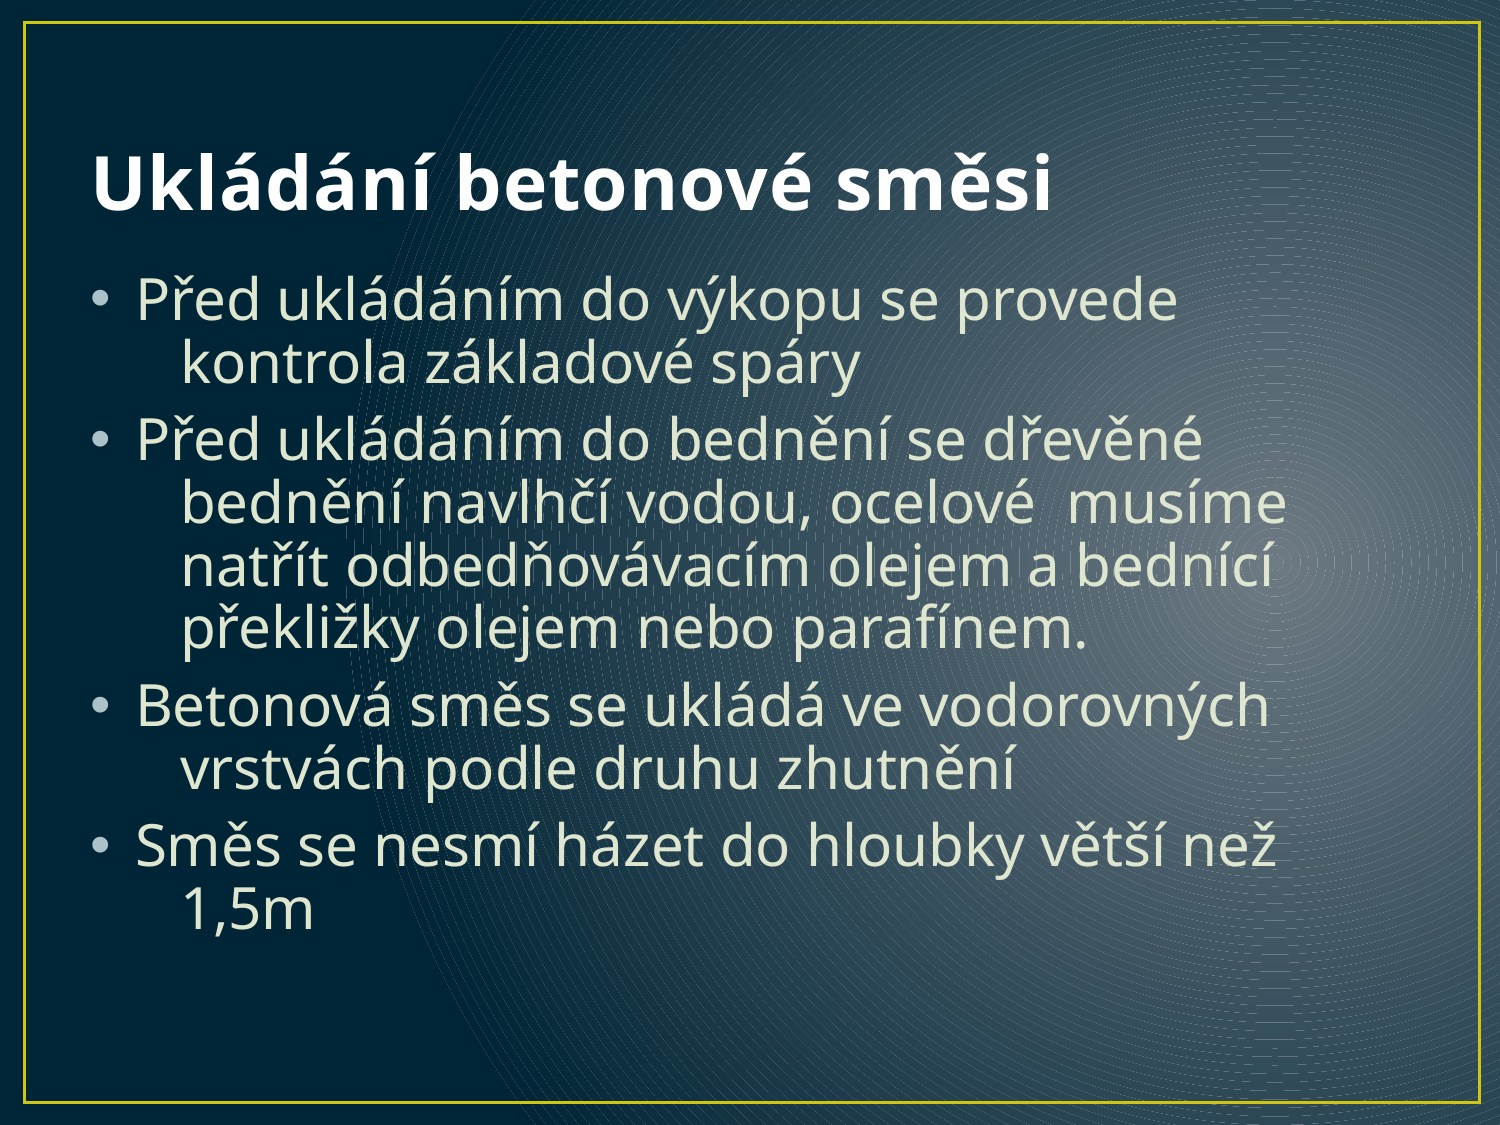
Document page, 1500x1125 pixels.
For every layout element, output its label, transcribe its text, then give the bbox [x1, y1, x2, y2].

title Ukládání betonové směsi [75, 45, 1426, 233]
list Před ukládáním do výkopu se provede kontrola základové spáry Před ukládáním do bednění se dřevěné bednění navlhčí vodou, ocelové musíme natřít odbedňovávacím olejem a bednící překližky olejem nebo parafínem. Betonová směs se ukládá ve vodorovných vrstvách podle druhu zhutnění Směs se nesmí házet do hloubky větší než 1,5m [75, 262, 1426, 1005]
